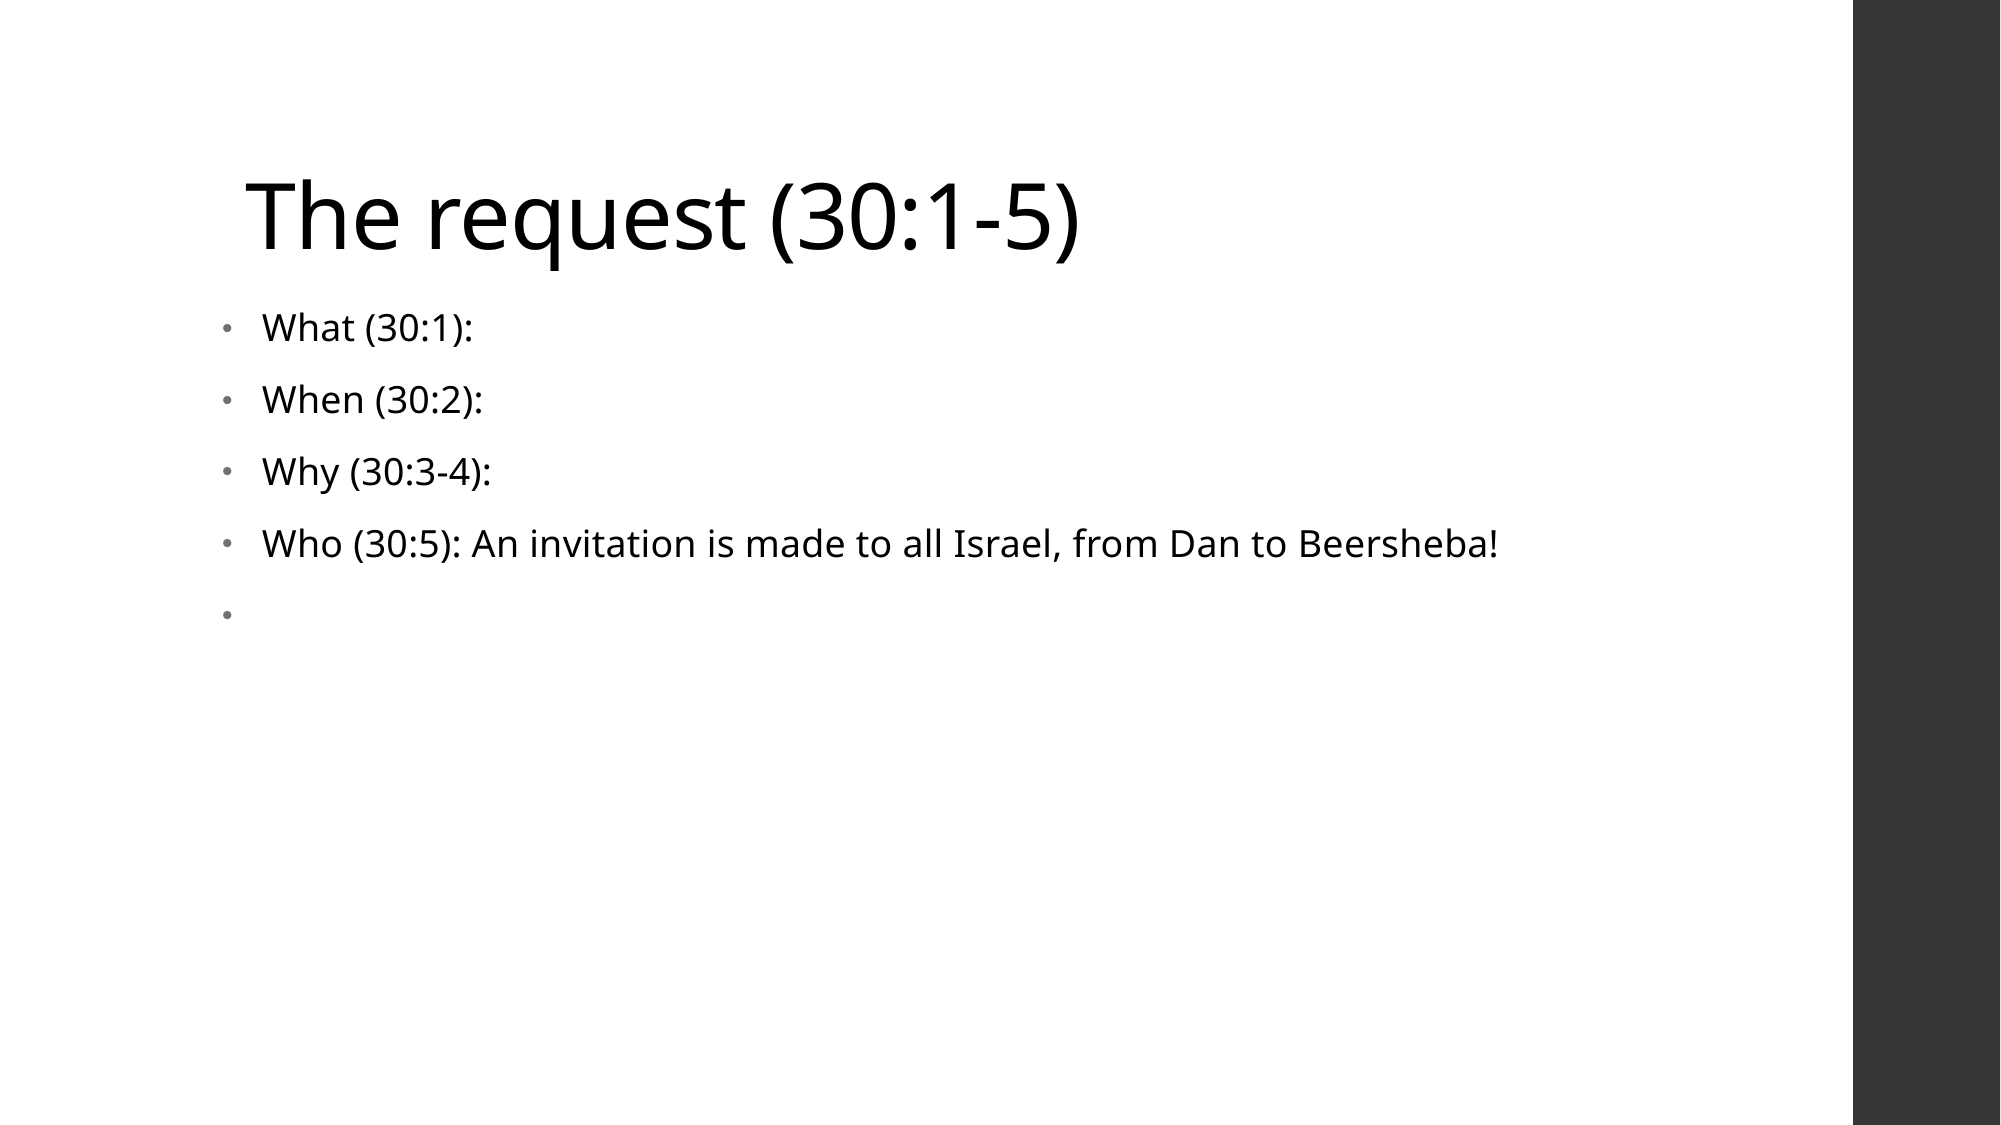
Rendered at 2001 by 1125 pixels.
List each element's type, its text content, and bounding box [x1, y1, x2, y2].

title The request (30:1-5) [206, 60, 1797, 278]
list What (30:1): When (30:2): Why (30:3-4): Who (30:5): An invitation is made to all Israel, from Dan to Beersheba! [206, 299, 1617, 1014]
